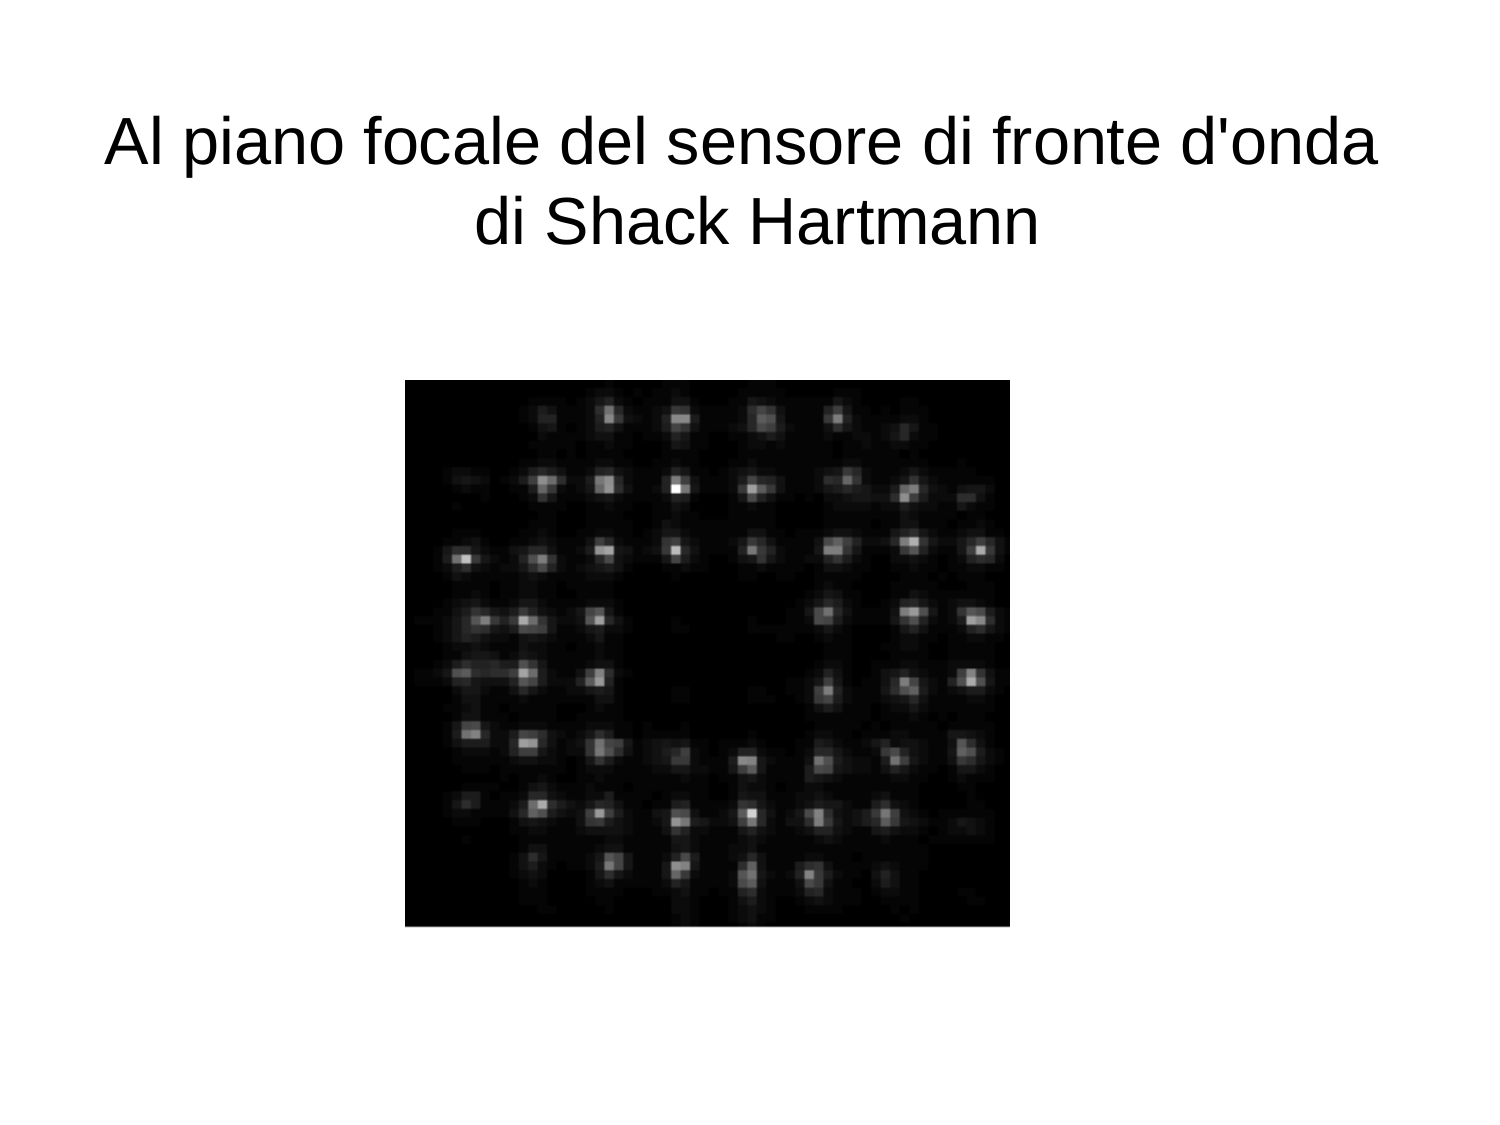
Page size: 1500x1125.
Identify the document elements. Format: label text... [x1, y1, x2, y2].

text_box Al piano focale del sensore di fronte d'onda di Shack Hartmann [90, 90, 1441, 265]
picture [405, 380, 1010, 931]
